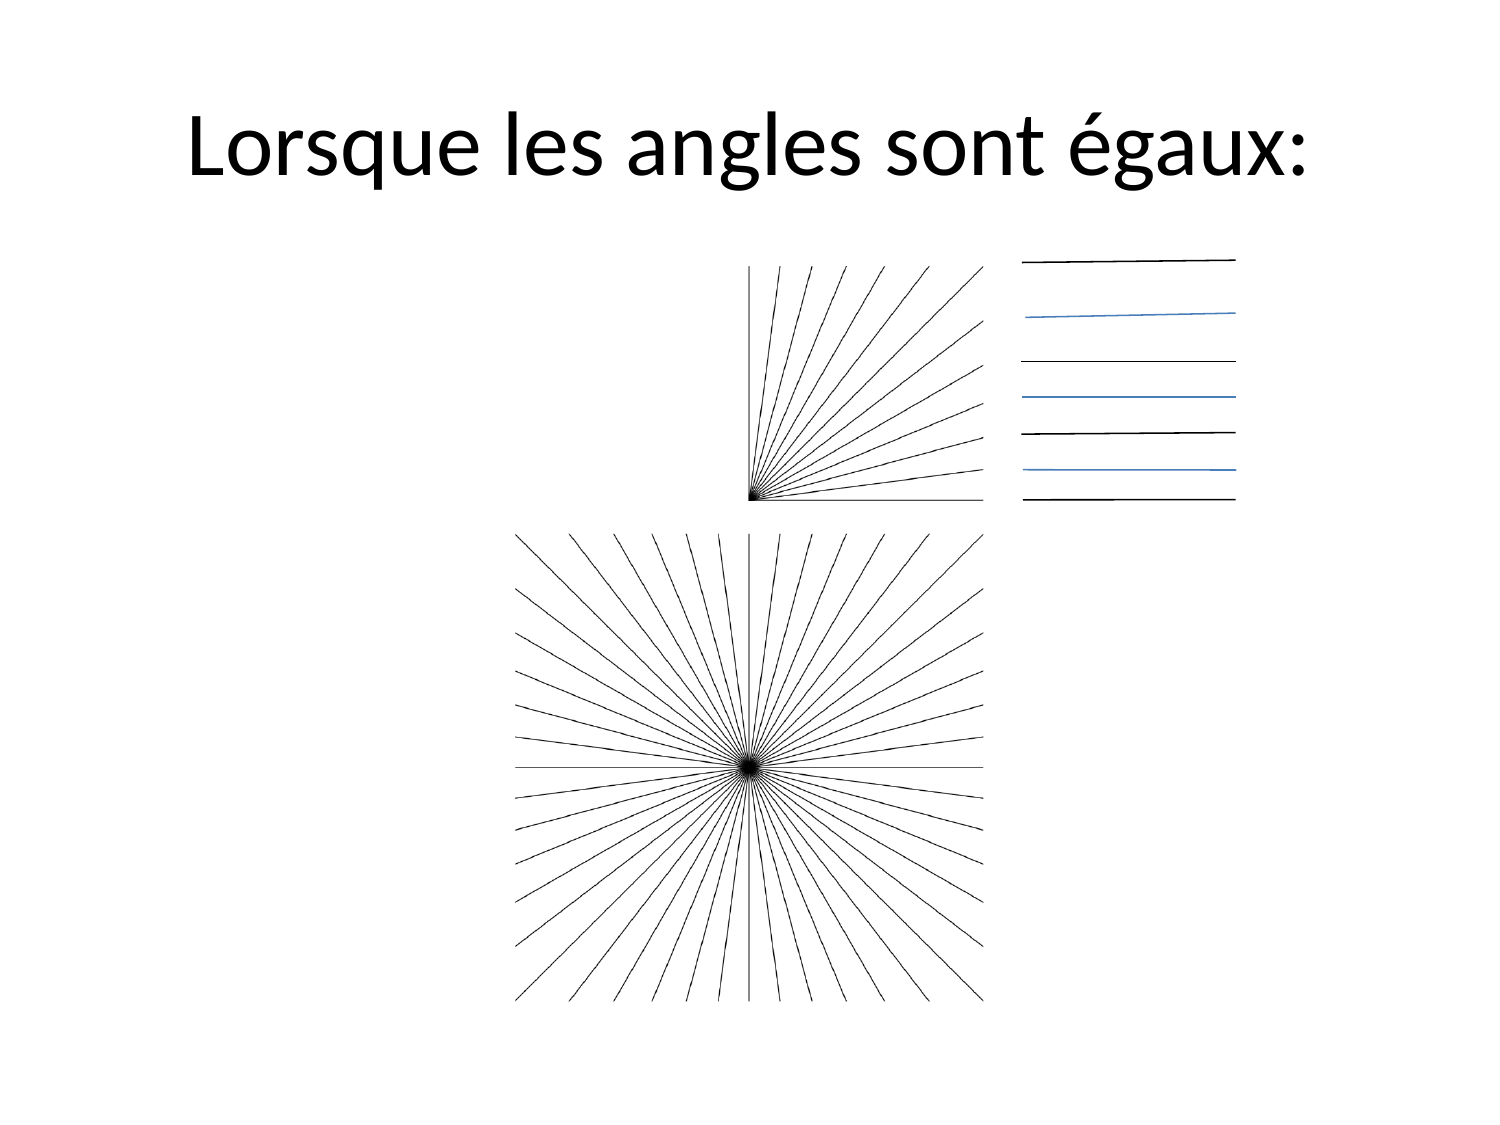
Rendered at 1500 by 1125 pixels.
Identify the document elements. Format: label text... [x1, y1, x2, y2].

picture [513, 262, 987, 1005]
title Lorsque les angles sont égaux: [75, 45, 1426, 233]
